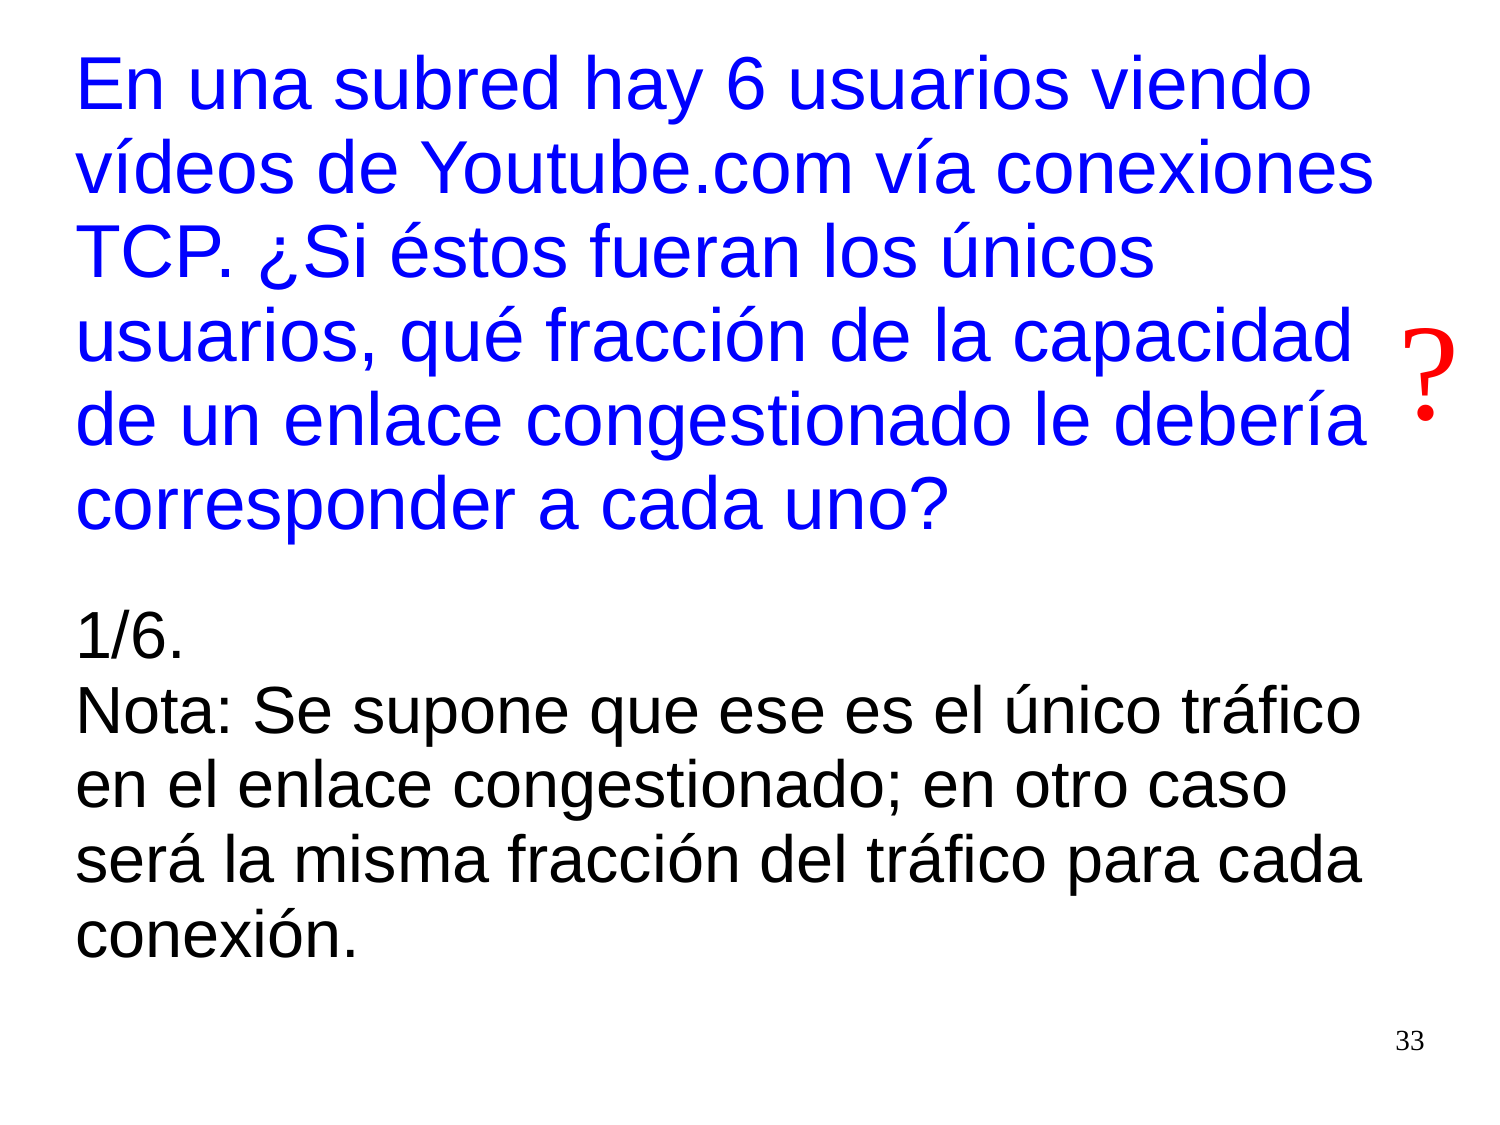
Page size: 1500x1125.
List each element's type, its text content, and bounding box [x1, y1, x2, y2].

title En una subred hay 6 usuarios viendo vídeos de Youtube.com vía conexiones TCP. ¿Si éstos fueran los únicos usuarios, qué fracción de la capacidad de un enlace congestionado le debería corresponder a cada uno? [75, 41, 1388, 597]
list 1/6. Nota: Se supone que ese es el único tráfico en el enlace congestionado; en otro caso será la misma fracción del tráfico para cada conexión. [75, 597, 1425, 1006]
